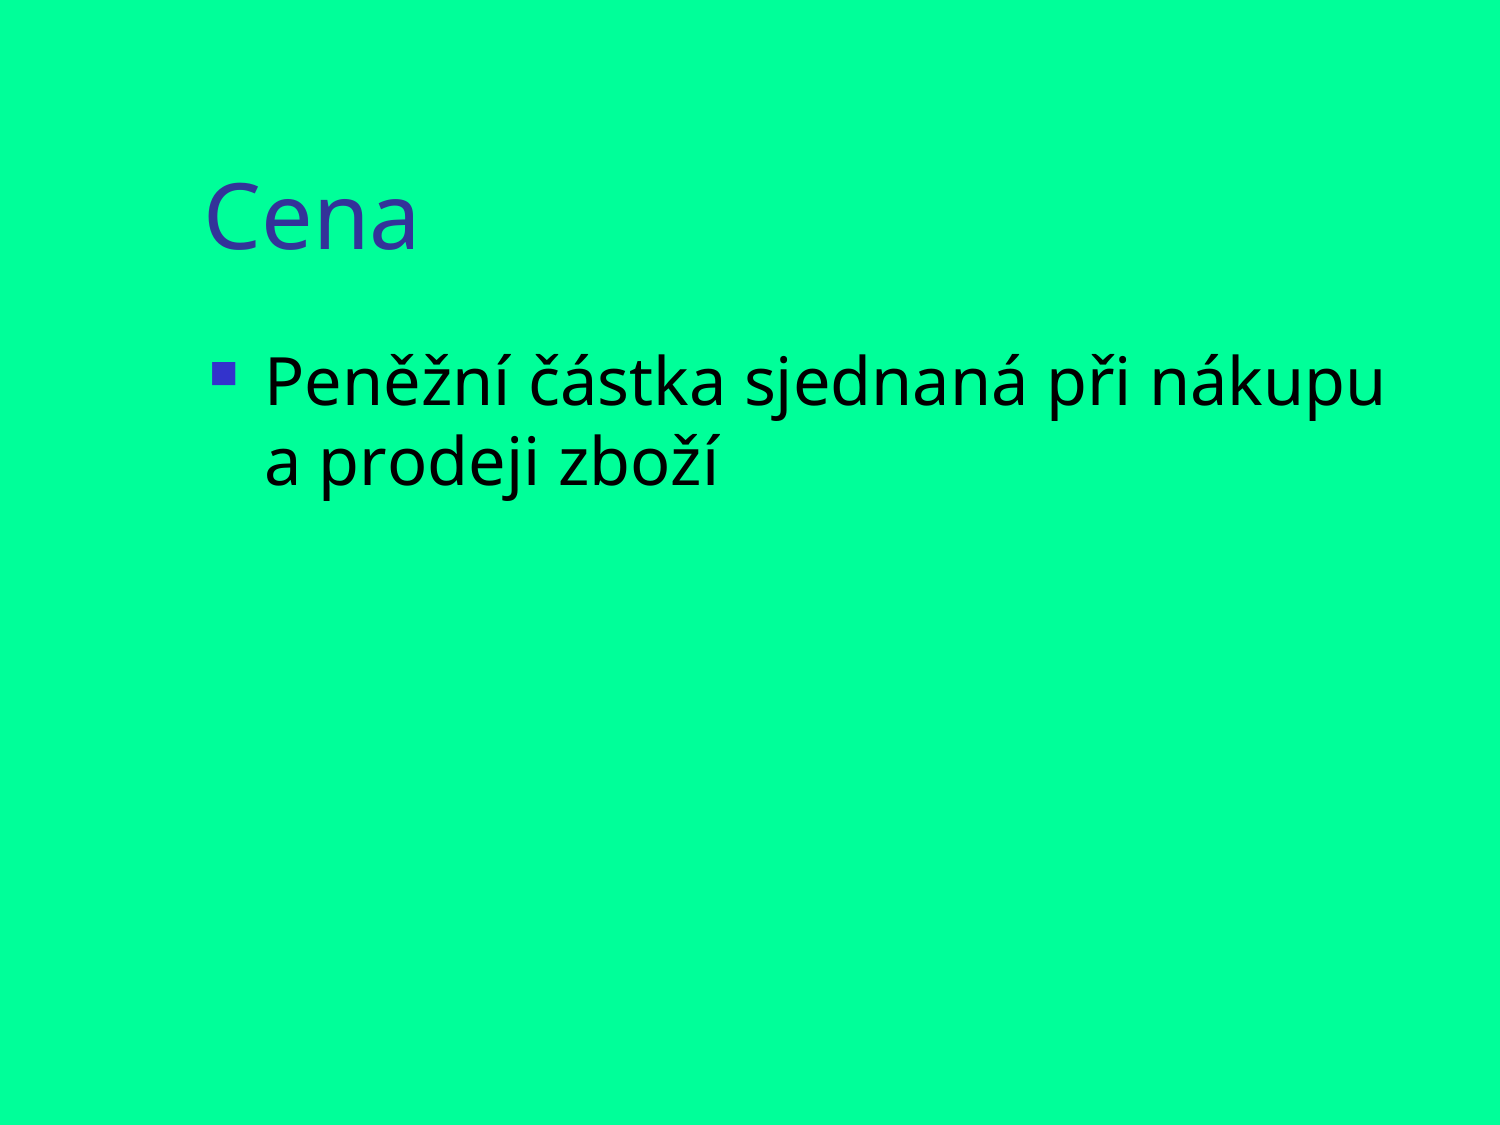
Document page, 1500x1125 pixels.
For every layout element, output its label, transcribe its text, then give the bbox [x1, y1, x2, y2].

title Cena [188, 35, 1468, 276]
list Peněžní částka sjednaná při nákupu a prodeji zboží [193, 331, 1469, 1007]
